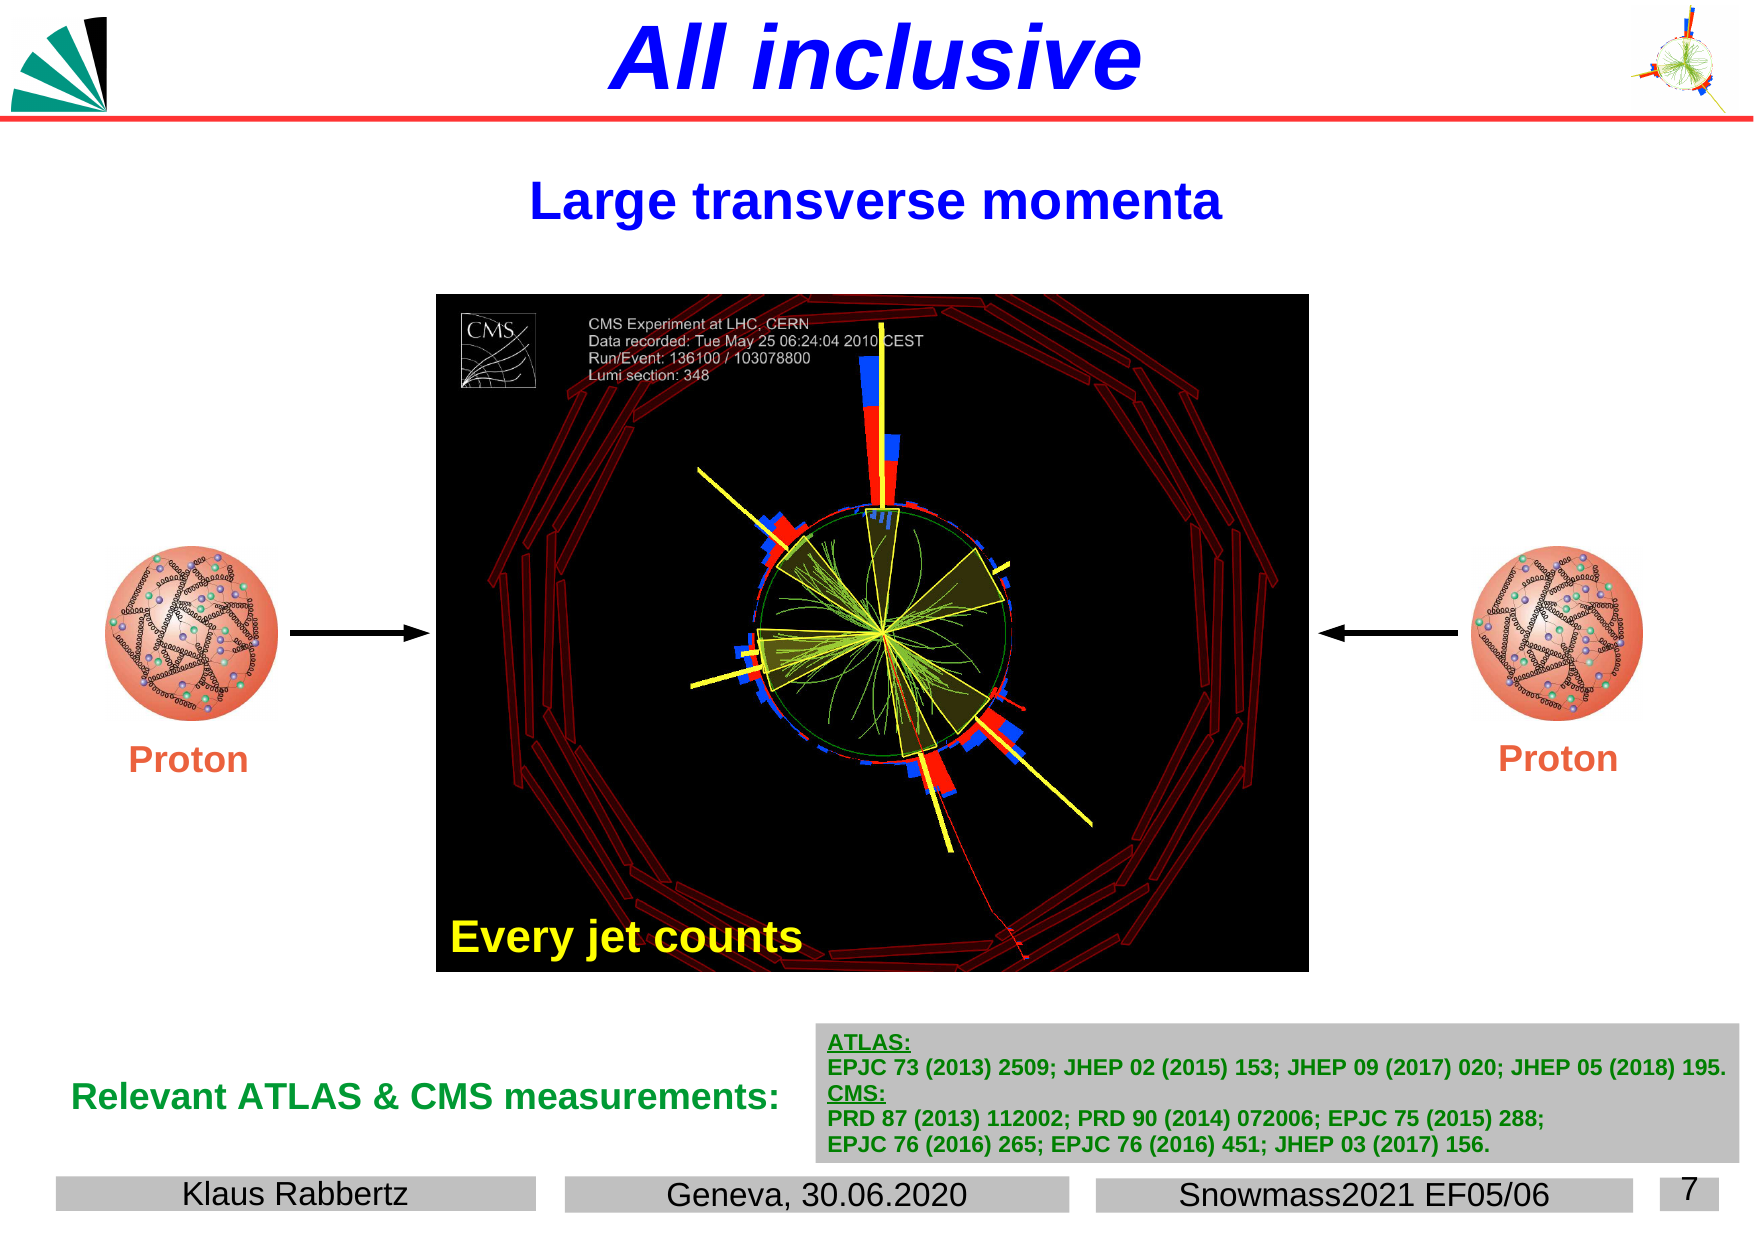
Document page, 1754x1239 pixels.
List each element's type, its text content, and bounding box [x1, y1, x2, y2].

text_box Proton [116, 732, 263, 787]
picture [1471, 546, 1643, 721]
picture [1631, 5, 1739, 113]
text_box Relevant ATLAS & CMS measurements: [59, 1069, 793, 1124]
picture [105, 546, 278, 721]
text_box Large transverse momenta [517, 164, 1236, 238]
picture [436, 294, 1309, 973]
picture [11, 17, 107, 113]
text_box Proton [1486, 731, 1632, 787]
text_box Every jet counts [437, 904, 816, 968]
text_box ATLAS: EPJC 73 (2013) 2509; JHEP 02 (2015) 153; JHEP 09 (2017) 020; JHEP 05 (2018) 195. CMS: PRD 87 (2013) 112002; PRD 90 (2014) 072006; EPJC 75 (2015) 288; EPJC 76 (2016) 265; EPJC 76 (2016) 451; JHEP 03 (2017) 156. [815, 1023, 1740, 1163]
title All inclusive [124, 0, 1630, 116]
